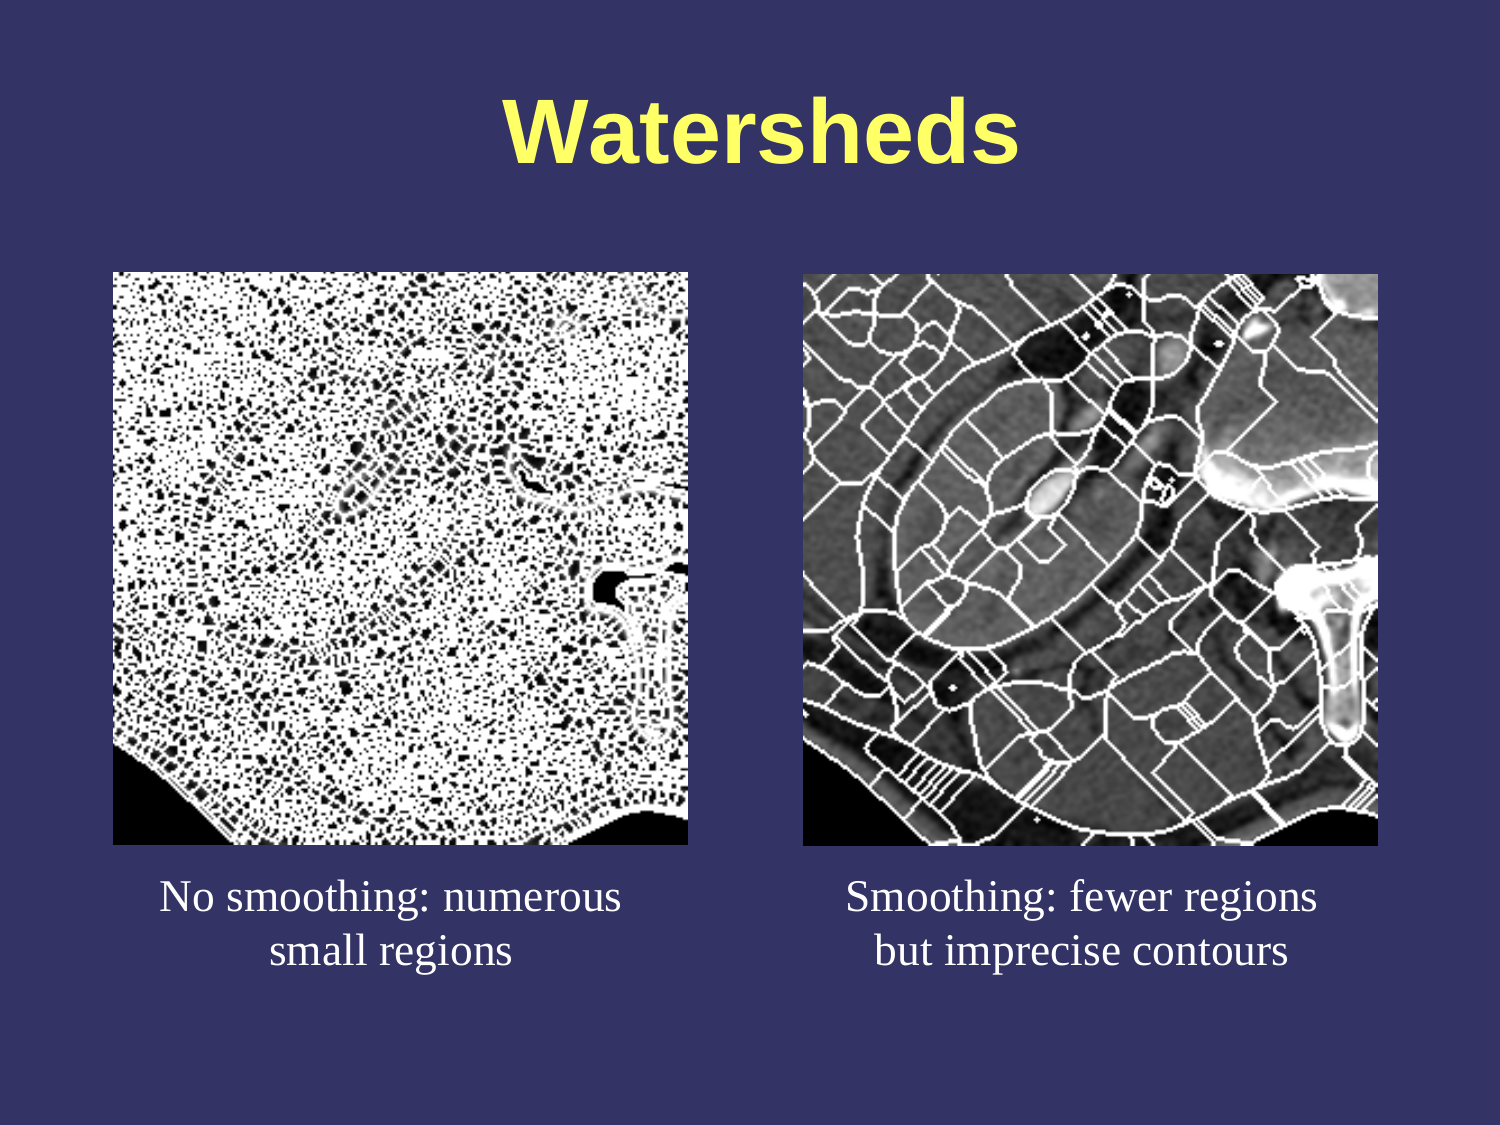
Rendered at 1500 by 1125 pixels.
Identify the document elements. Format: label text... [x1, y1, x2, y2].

text_box No smoothing: numerous small regions [152, 866, 631, 973]
picture [803, 274, 1378, 847]
title Watersheds [106, 34, 1418, 222]
picture [113, 272, 688, 845]
text_box Smoothing: fewer regions but imprecise contours [843, 866, 1322, 1027]
